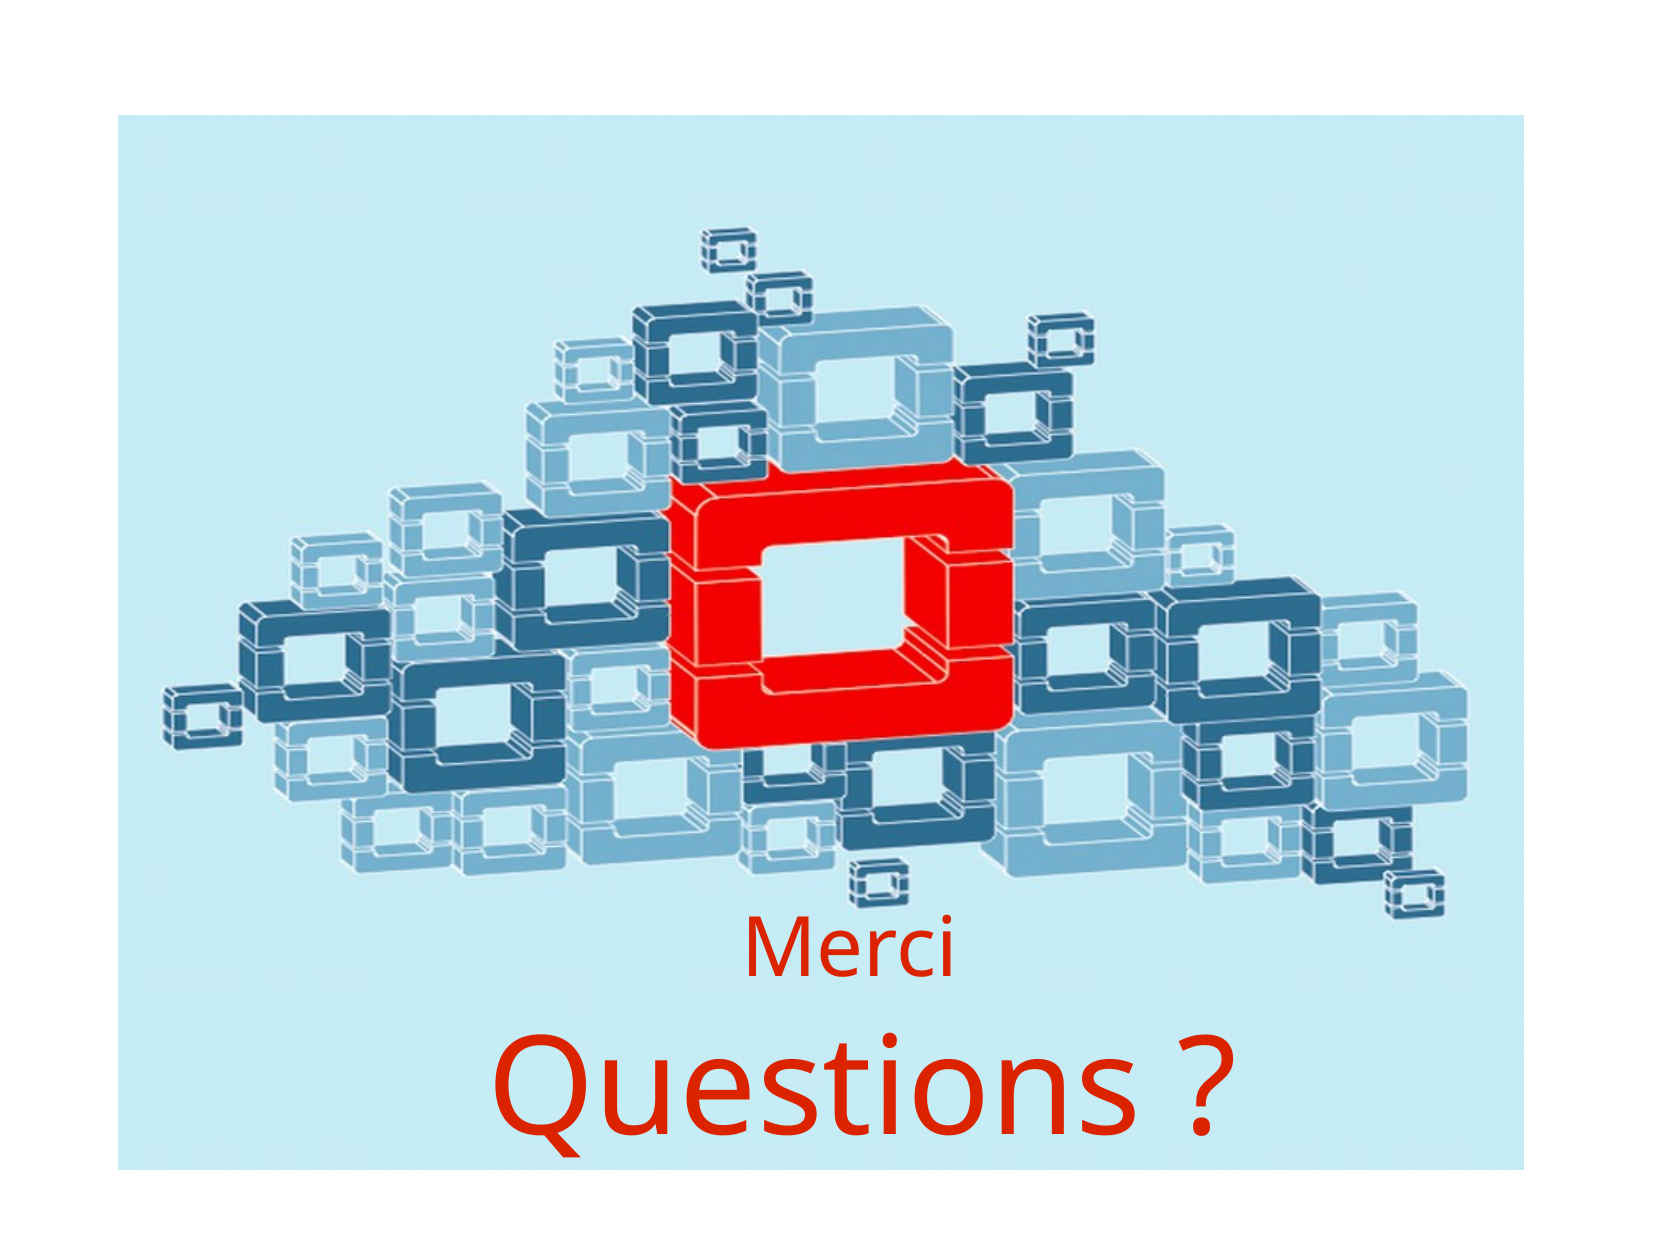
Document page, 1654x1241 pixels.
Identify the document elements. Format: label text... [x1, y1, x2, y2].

text_box Merci [726, 880, 981, 993]
text_box Questions ? [472, 980, 1307, 1187]
picture [118, 115, 1524, 1170]
